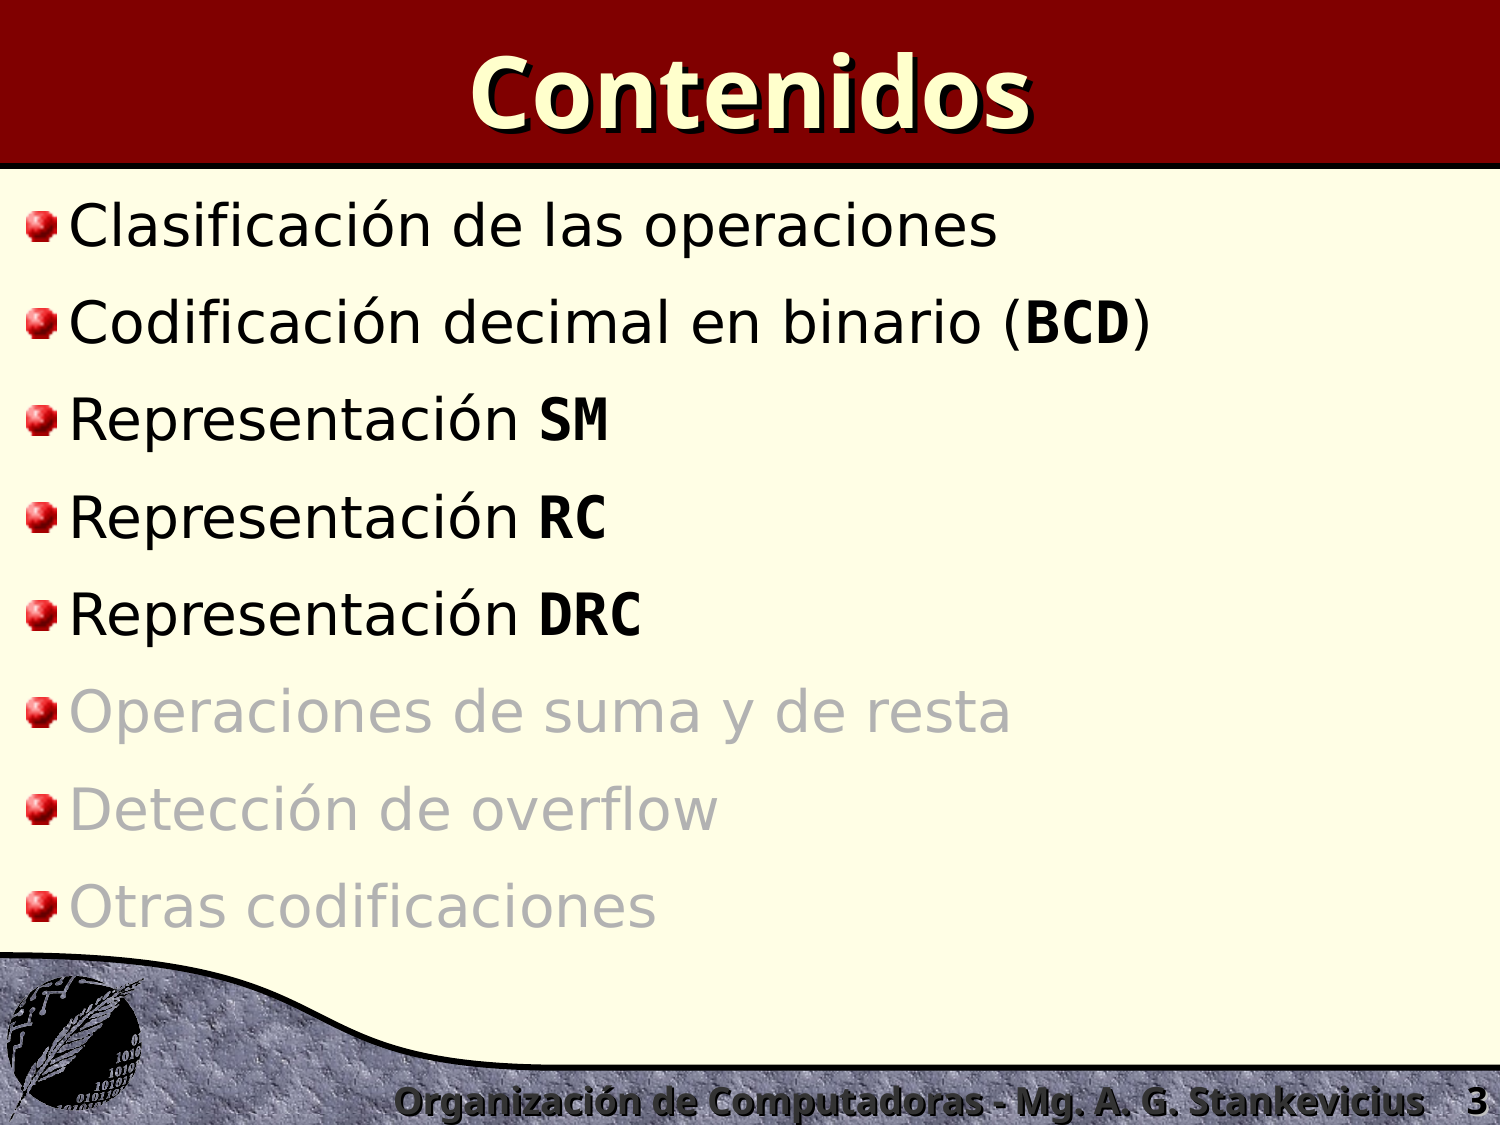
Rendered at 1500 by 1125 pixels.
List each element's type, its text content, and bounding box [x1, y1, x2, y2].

picture [1058, 1100, 1065, 1110]
picture [0, 959, 1500, 1125]
picture [448, 1100, 455, 1110]
title Contenidos [15, 5, 1485, 160]
picture [802, 1100, 806, 1110]
list Clasificación de las operaciones Codificación decimal en binario (BCD) Representación SM Representación RC Representación DRC Operaciones de suma y de resta Detección de overflow Otras codificaciones [11, 192, 1486, 944]
